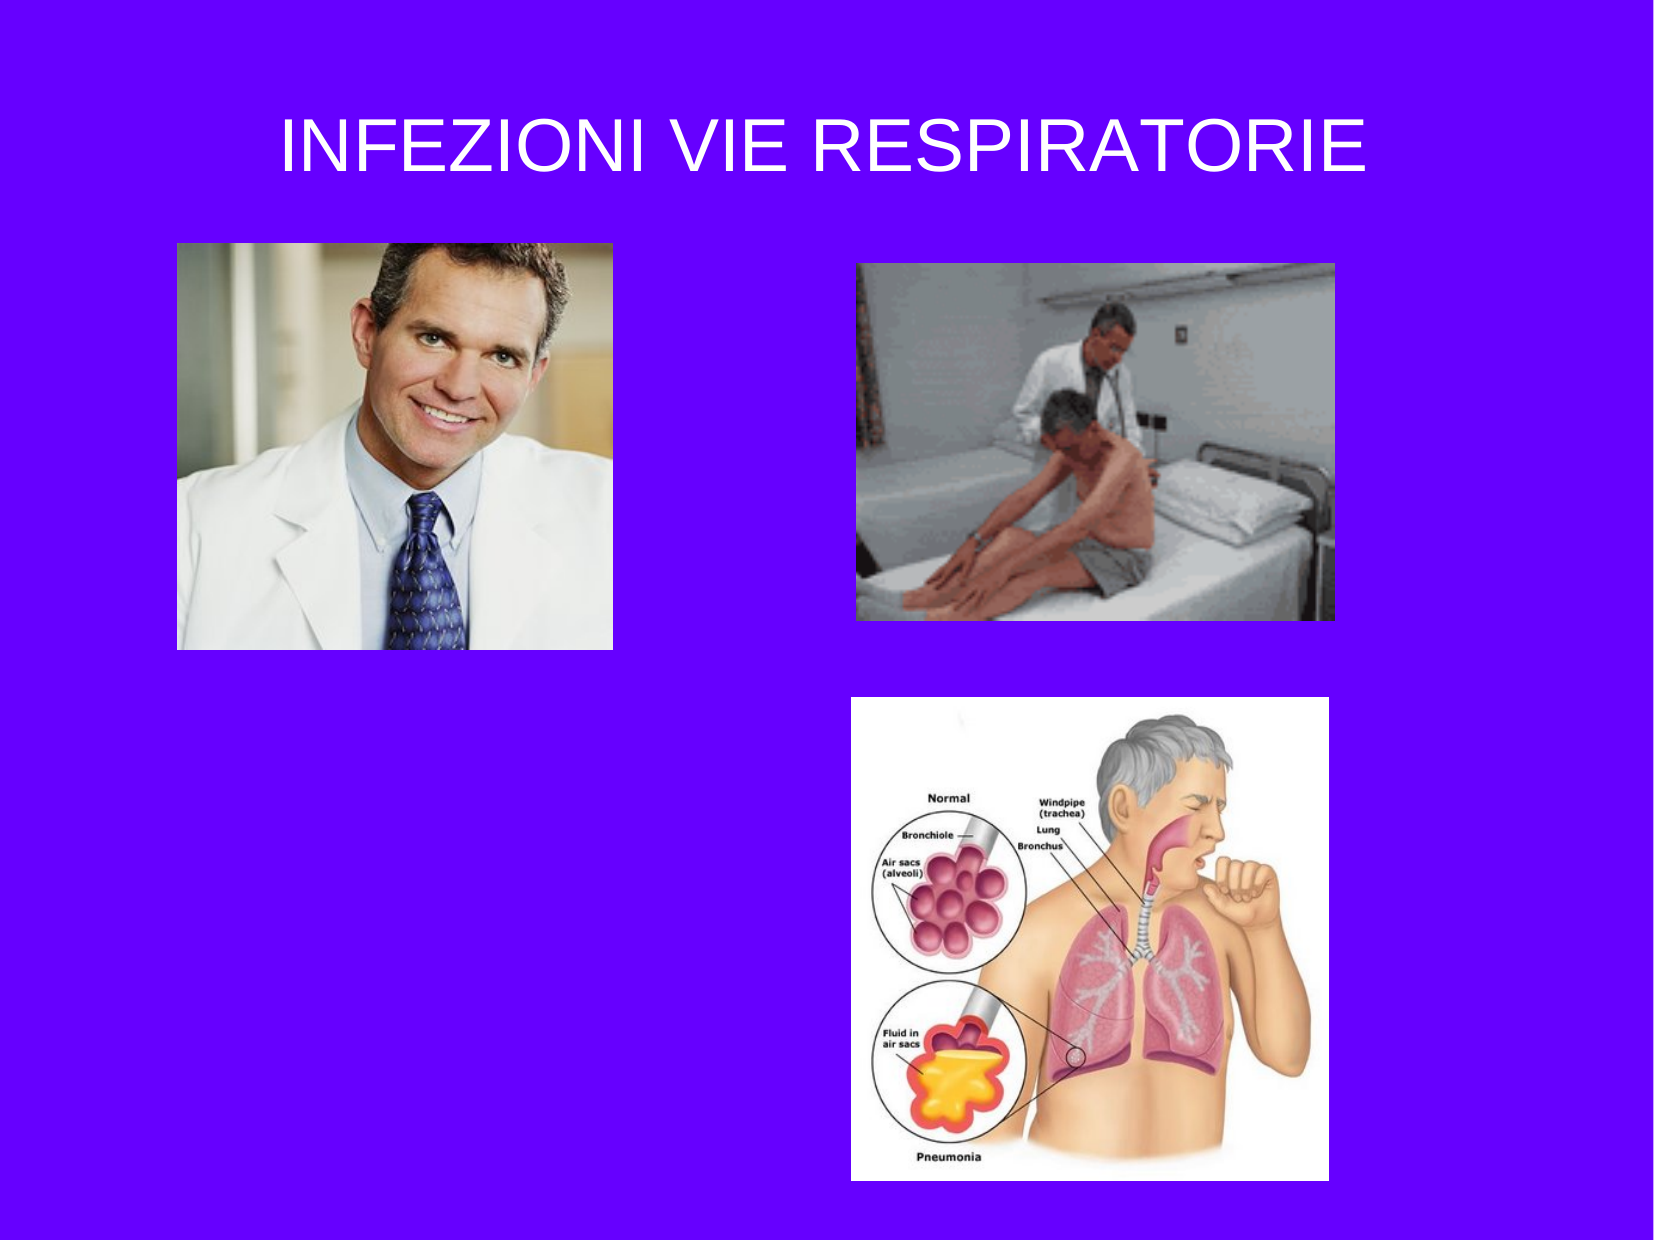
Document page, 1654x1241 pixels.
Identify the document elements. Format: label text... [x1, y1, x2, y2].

picture [856, 263, 1335, 621]
picture [851, 697, 1329, 1181]
picture [177, 243, 613, 650]
title INFEZIONI VIE RESPIRATORIE [82, 56, 1566, 237]
